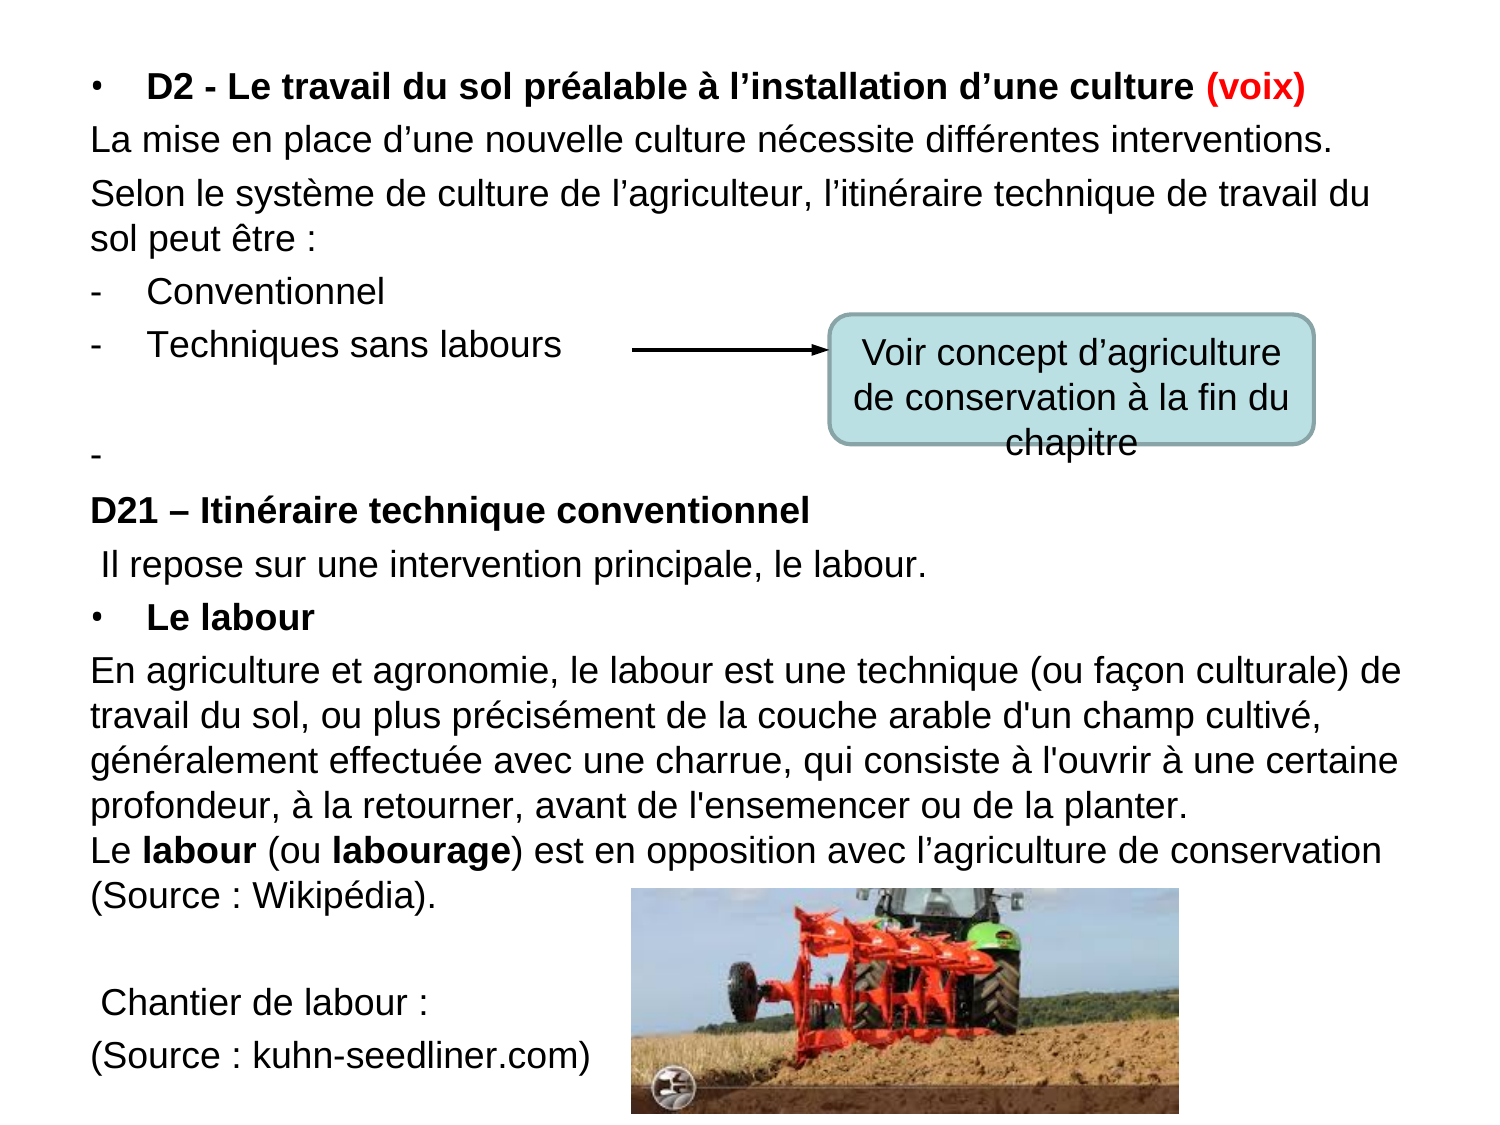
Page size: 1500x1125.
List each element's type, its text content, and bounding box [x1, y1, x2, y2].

list D2 - Le travail du sol préalable à l’installation d’une culture (voix) La mise en place d’une nouvelle culture nécessite différentes interventions. Selon le système de culture de l’agriculteur, l’itinéraire technique de travail du sol peut être : Conventionnel Techniques sans labours D21 – Itinéraire technique conventionnel Il repose sur une intervention principale, le labour. Le labour En agriculture et agronomie, le labour est une technique (ou façon culturale) de travail du sol, ou plus précisément de la couche arable d'un champ cultivé, généralement effectuée avec une charrue, qui consiste à l'ouvrir à une certaine profondeur, à la retourner, avant de l'ensemencer ou de la planter. Le labour (ou labourage) est en opposition avec l’agriculture de conservation (Source : Wikipédia). Chantier de labour : (Source : kuhn-seedliner.com) [75, 54, 1426, 1083]
picture [631, 888, 1179, 1114]
text_box Voir concept d’agriculture de conservation à la fin du chapitre [829, 314, 1314, 445]
